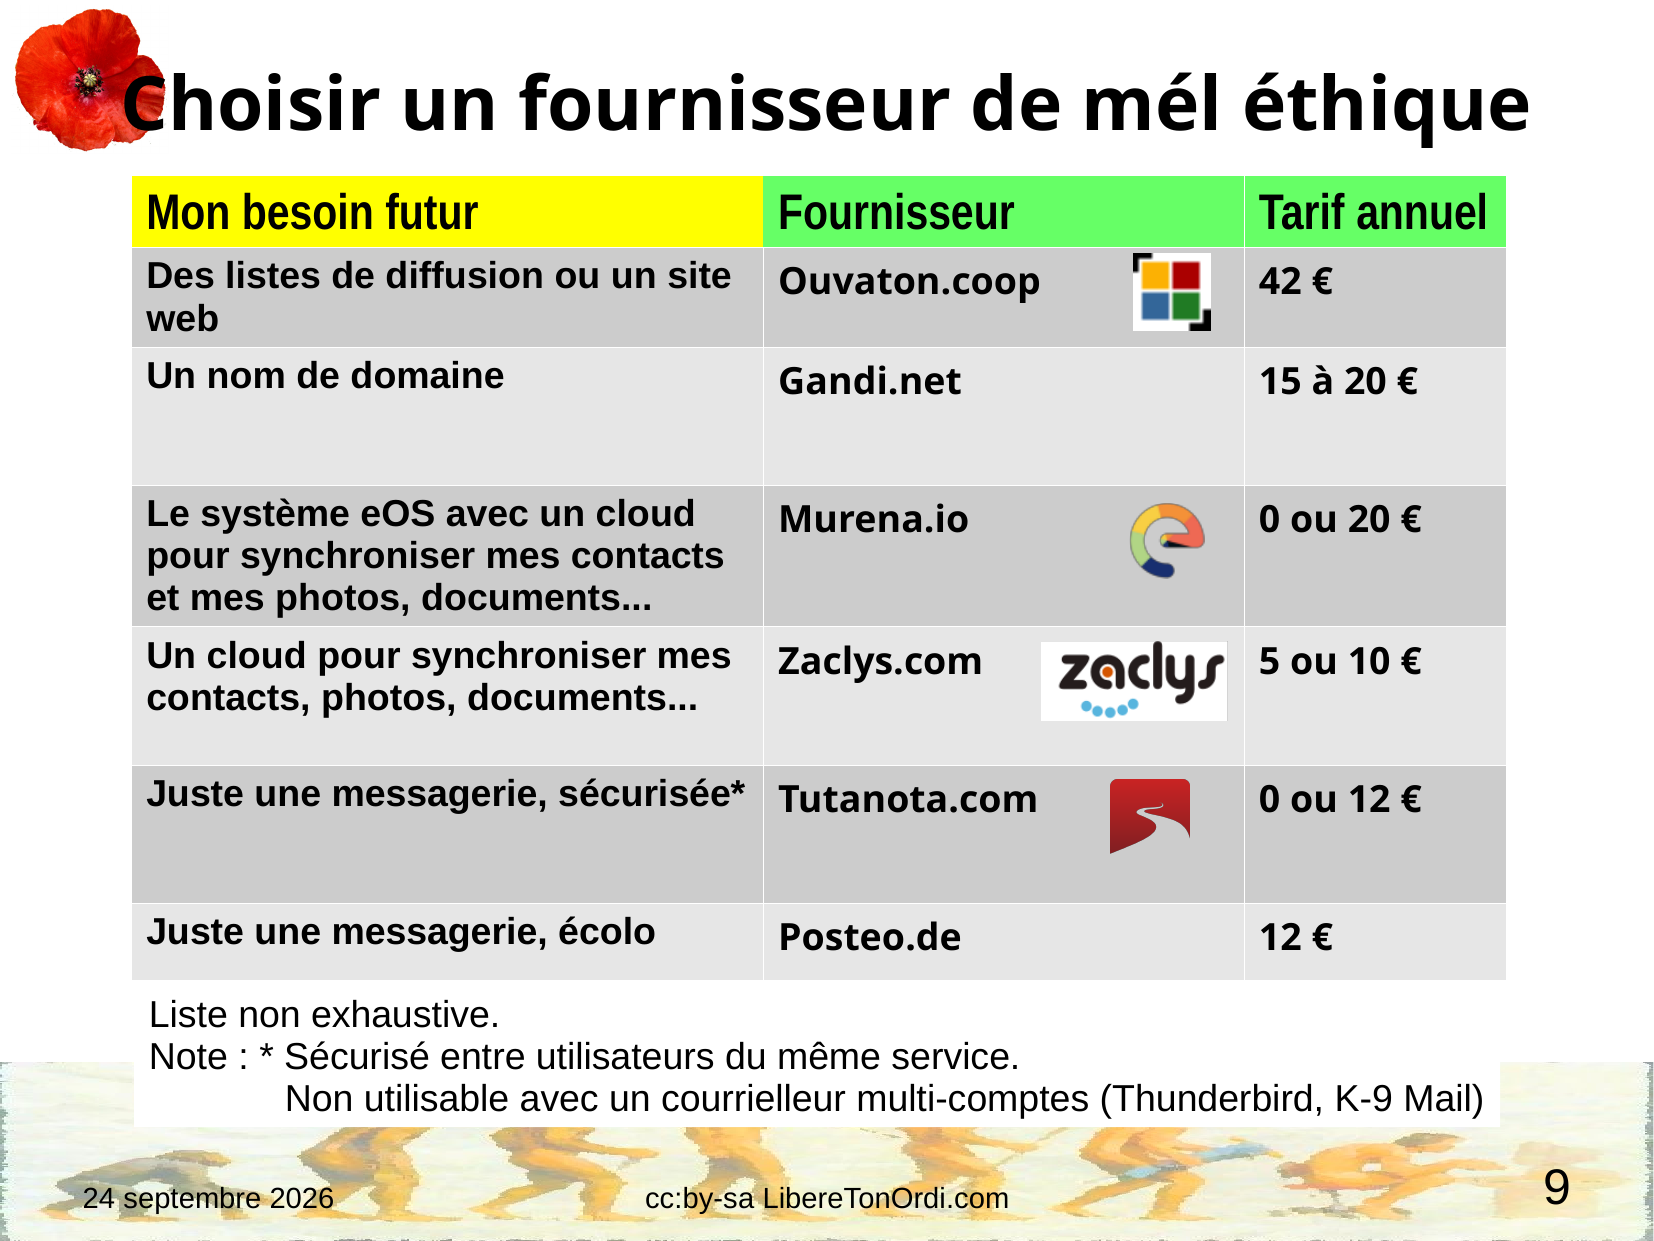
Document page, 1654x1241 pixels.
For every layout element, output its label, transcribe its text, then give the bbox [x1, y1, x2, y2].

table_cell Un cloud pour synchroniser mes contacts, photos, documents... [132, 627, 763, 765]
table_cell 0 ou 12 € [1245, 766, 1506, 903]
table_cell Murena.io [764, 486, 1244, 626]
table_cell Un nom de domaine [132, 348, 763, 485]
picture [1133, 253, 1211, 331]
table_cell 12 € [1245, 904, 1506, 980]
table_cell Tutanota.com [764, 766, 1244, 903]
table_header Mon besoin futur [132, 176, 763, 247]
table_cell 0 ou 20 € [1245, 486, 1506, 626]
table_header Fournisseur [763, 176, 1244, 247]
text_box Liste non exhaustive. Note : * Sécurisé entre utilisateurs du même service. Non utilisable avec un courrielleur multi-comptes (Thunderbird, K-9 Mail) [134, 986, 1501, 1128]
table_cell Ouvaton.coop [764, 248, 1244, 347]
table_cell 5 ou 10 € [1245, 627, 1506, 765]
table_cell 15 à 20 € [1245, 348, 1506, 485]
picture [1041, 640, 1229, 721]
table_cell Posteo.de [764, 904, 1244, 980]
picture [0, 1062, 1654, 1241]
table_cell Juste une messagerie, sécurisée* [132, 766, 763, 903]
table_header Tarif annuel [1245, 176, 1506, 247]
table_cell Juste une messagerie, écolo [132, 904, 763, 980]
title Choisir un fournisseur de mél éthique [82, 14, 1571, 189]
picture [11, 5, 169, 154]
table_cell Des listes de diffusion ou un site web [132, 248, 763, 347]
table_cell Le système eOS avec un cloud pour synchroniser mes contacts et mes photos, documents... [132, 486, 763, 626]
picture [1129, 503, 1205, 579]
table_cell Zaclys.com [764, 627, 1244, 765]
picture [1110, 779, 1190, 860]
table_cell Gandi.net [764, 348, 1244, 485]
table_cell 42 € [1245, 248, 1506, 347]
